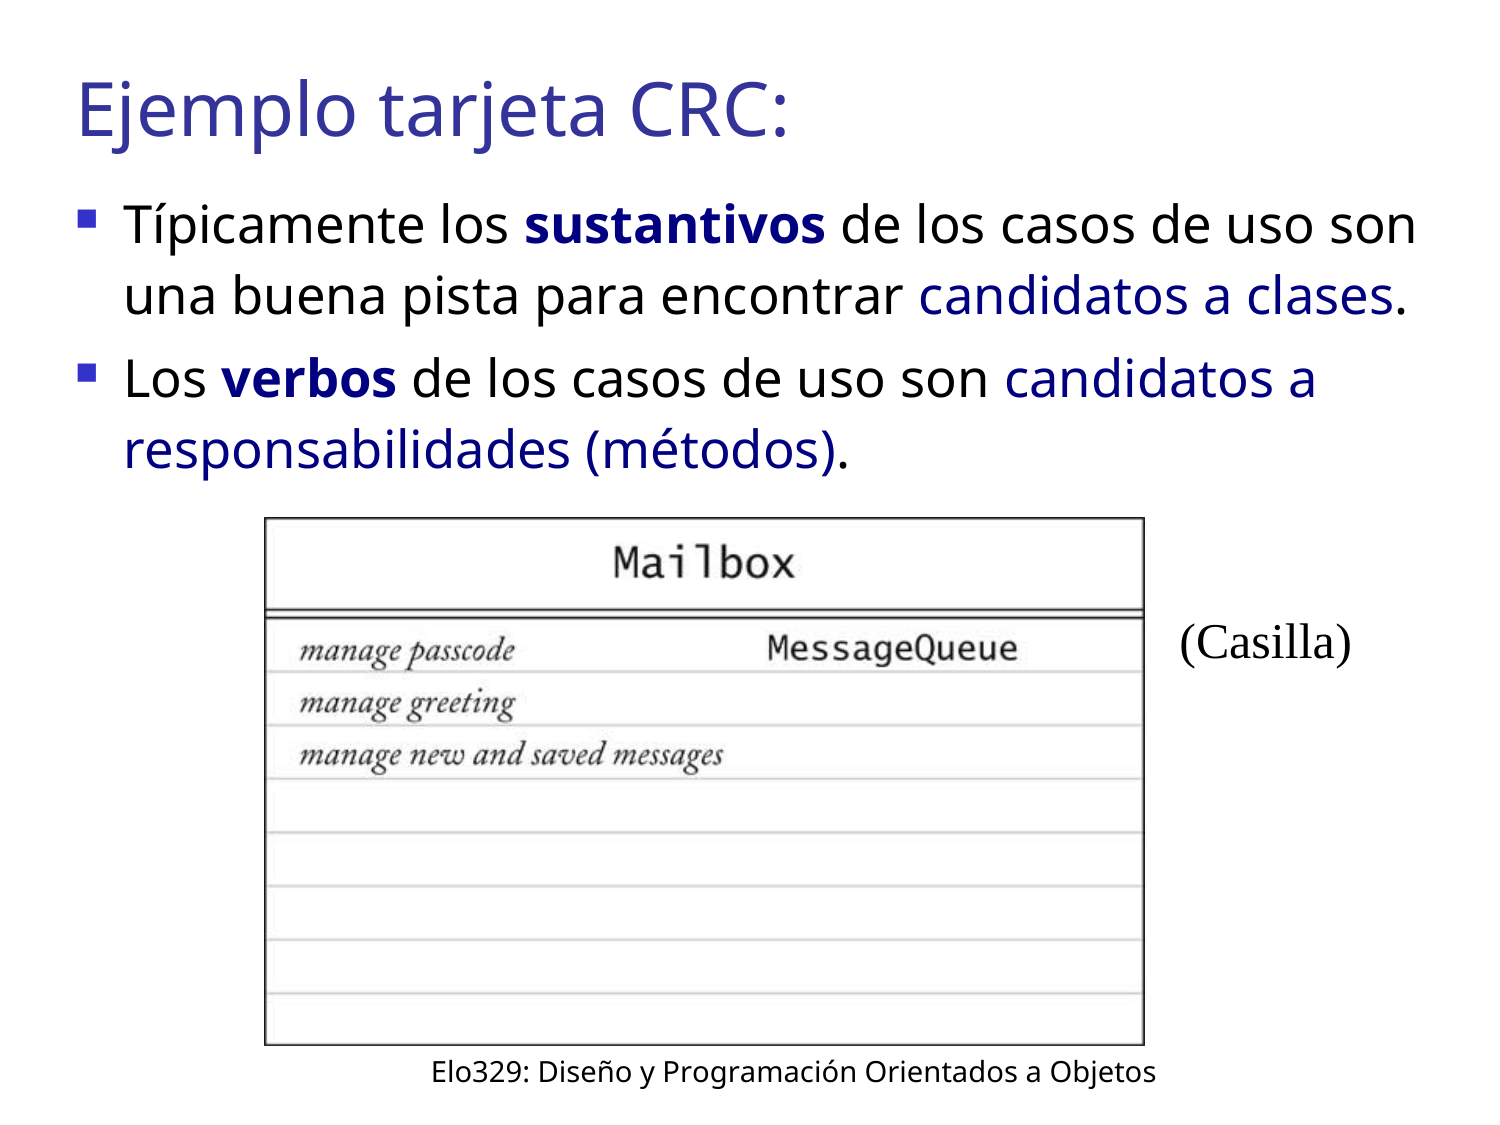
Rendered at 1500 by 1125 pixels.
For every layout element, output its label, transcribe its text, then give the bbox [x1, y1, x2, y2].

title Ejemplo tarjeta CRC: [75, 25, 1449, 188]
text_box (Casilla)‏ [1164, 601, 1390, 677]
picture [264, 517, 1145, 1046]
list Típicamente los sustantivos de los casos de uso son una buena pista para encontrar candidatos a clases. Los verbos de los casos de uso son candidatos a responsabilidades (métodos). [75, 187, 1446, 521]
